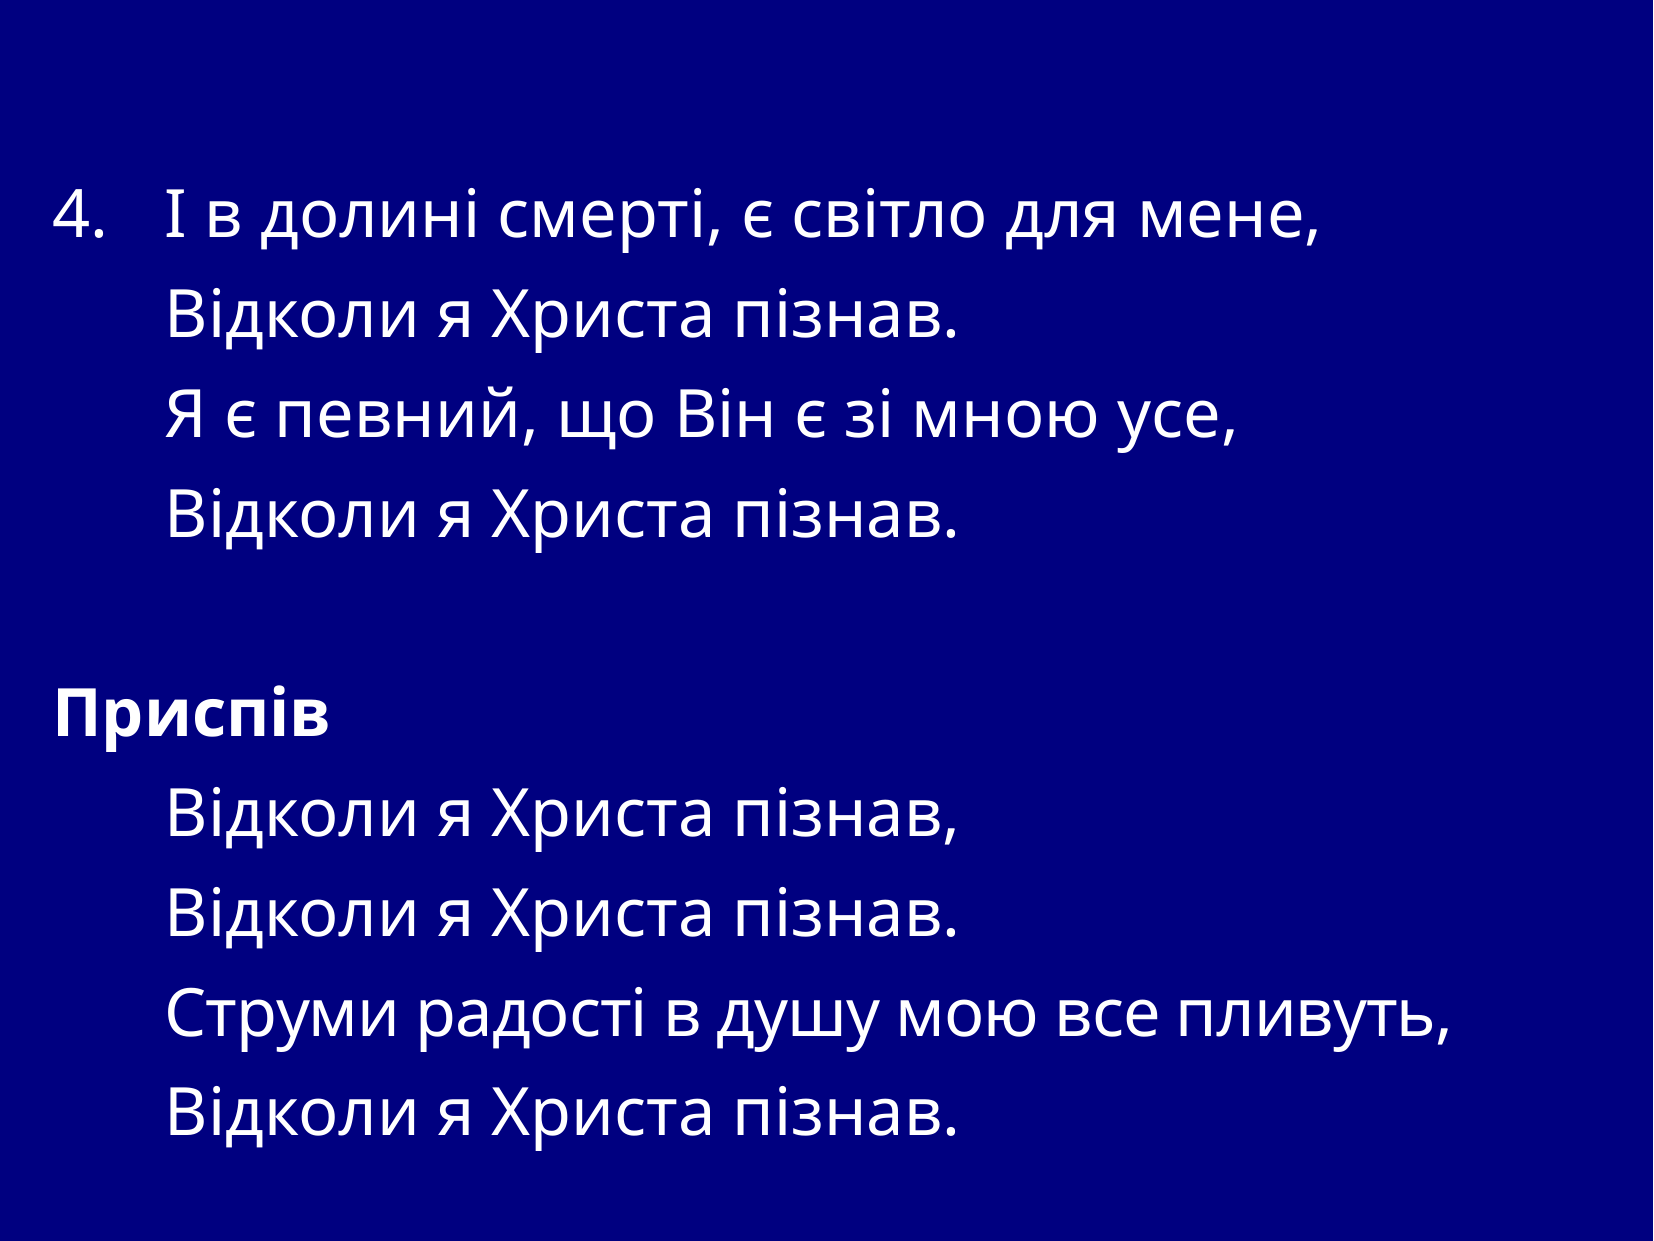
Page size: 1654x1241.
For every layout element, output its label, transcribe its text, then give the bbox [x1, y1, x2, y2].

text_box 4. І в долині смерті, є світло для мене, Відколи я Христа пізнав. Я є певний, що Він є зі мною усе, Відколи я Христа пізнав. Приспів Відколи я Христа пізнав, Відколи я Христа пізнав. Струми радості в душу мою все пливуть, Відколи я Христа пізнав. [37, 150, 1651, 1163]
